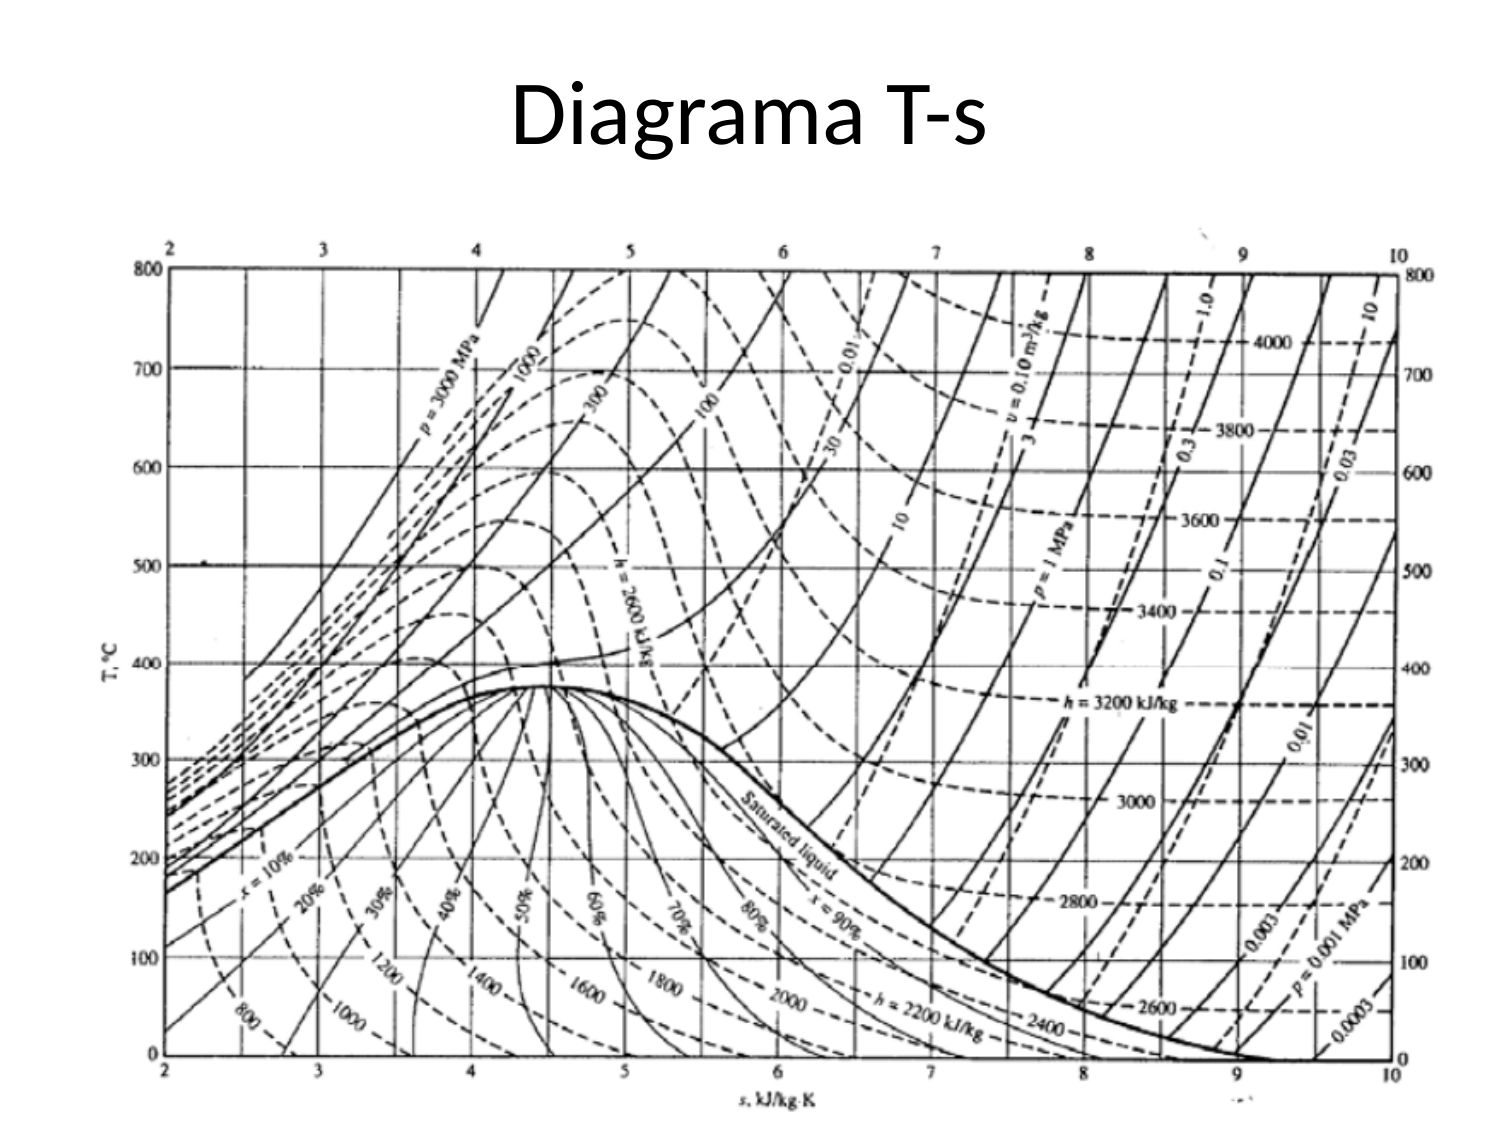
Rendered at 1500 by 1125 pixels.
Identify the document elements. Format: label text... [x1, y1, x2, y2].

picture [88, 208, 1494, 1125]
title Diagrama T-s [75, 45, 1425, 233]
